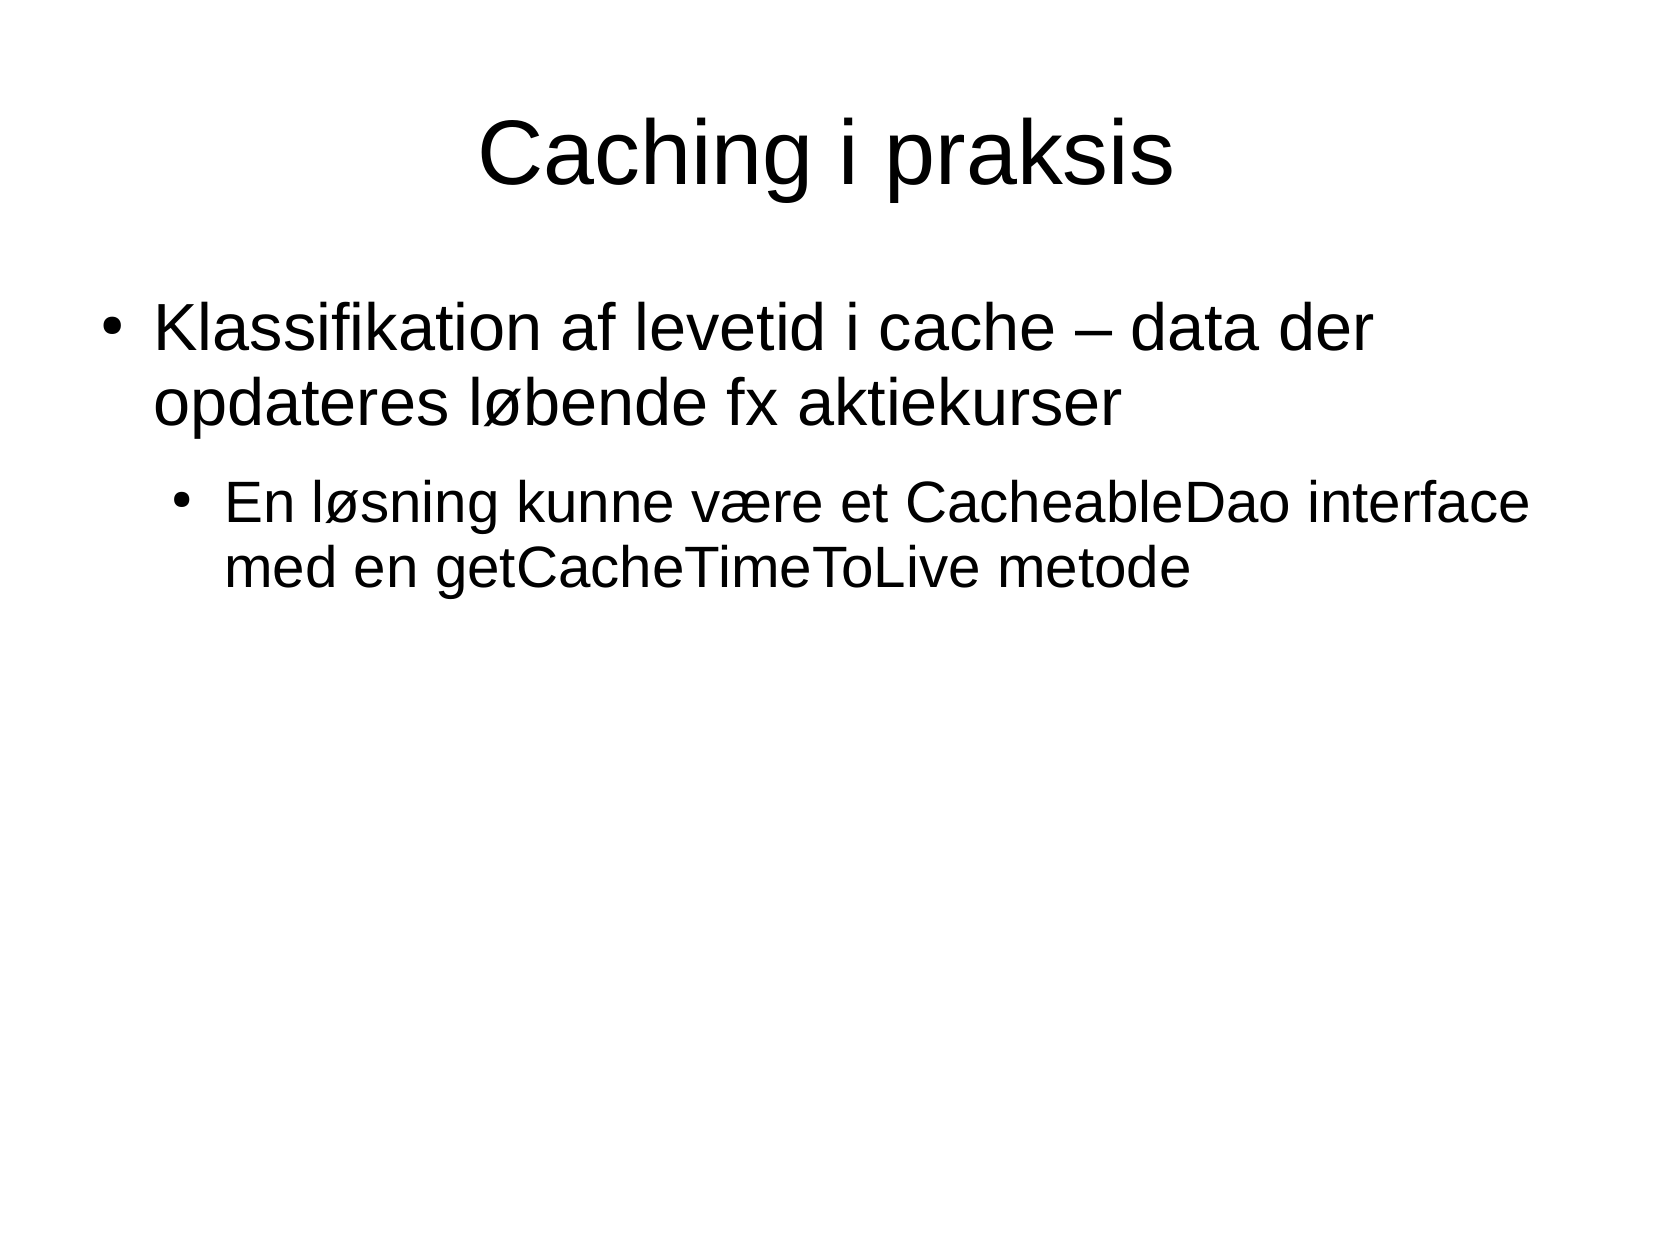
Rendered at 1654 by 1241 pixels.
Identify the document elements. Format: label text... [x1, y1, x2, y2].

list Klassifikation af levetid i cache – data der opdateres løbende fx aktiekurser En løsning kunne være et CacheableDao interface med en getCacheTimeToLive metode [82, 290, 1571, 1094]
title Caching i praksis [82, 56, 1571, 250]
